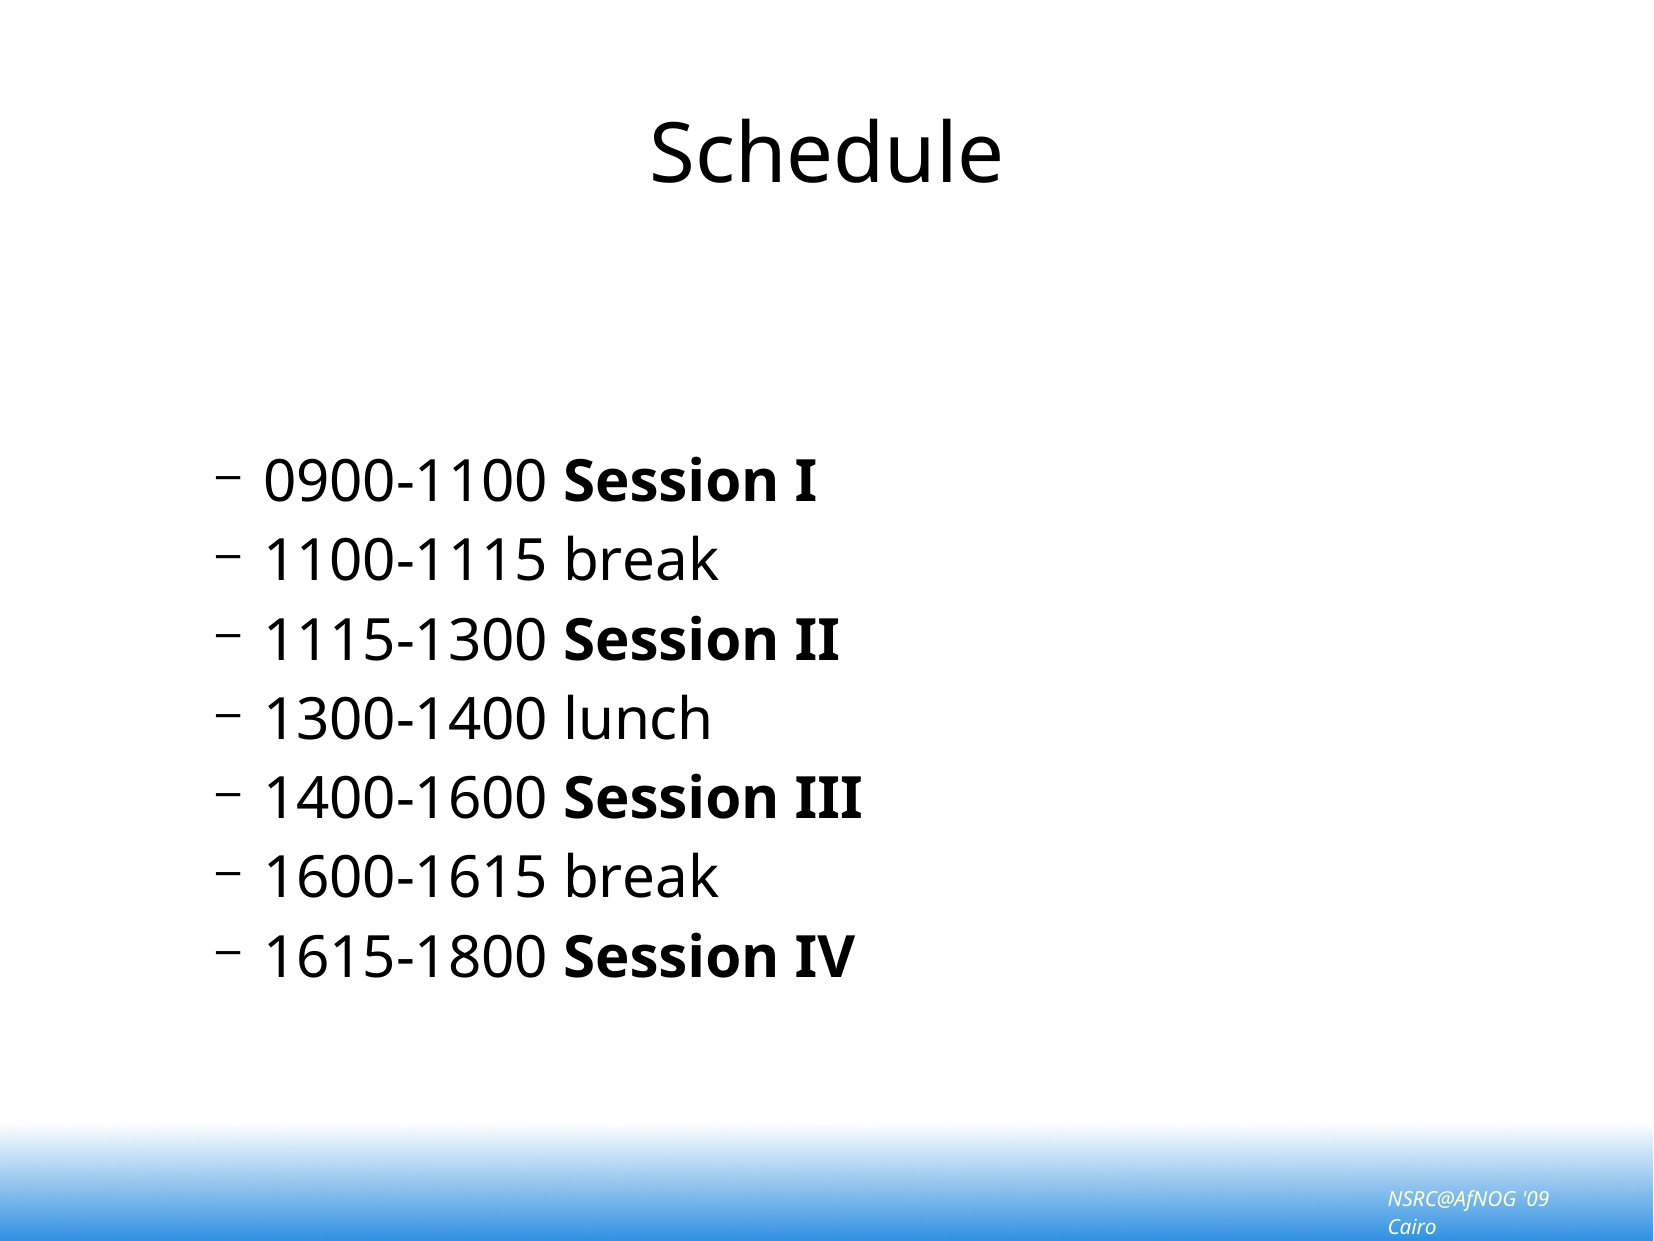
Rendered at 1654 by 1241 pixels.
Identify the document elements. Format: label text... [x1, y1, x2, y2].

picture [0, 1122, 1653, 1241]
title Schedule [121, 46, 1534, 254]
list 0900-1100 Session I 1100-1115 break 1115-1300 Session II 1300-1400 lunch 1400-1600 Session III 1600-1615 break 1615-1800 Session IV [121, 280, 1561, 1091]
